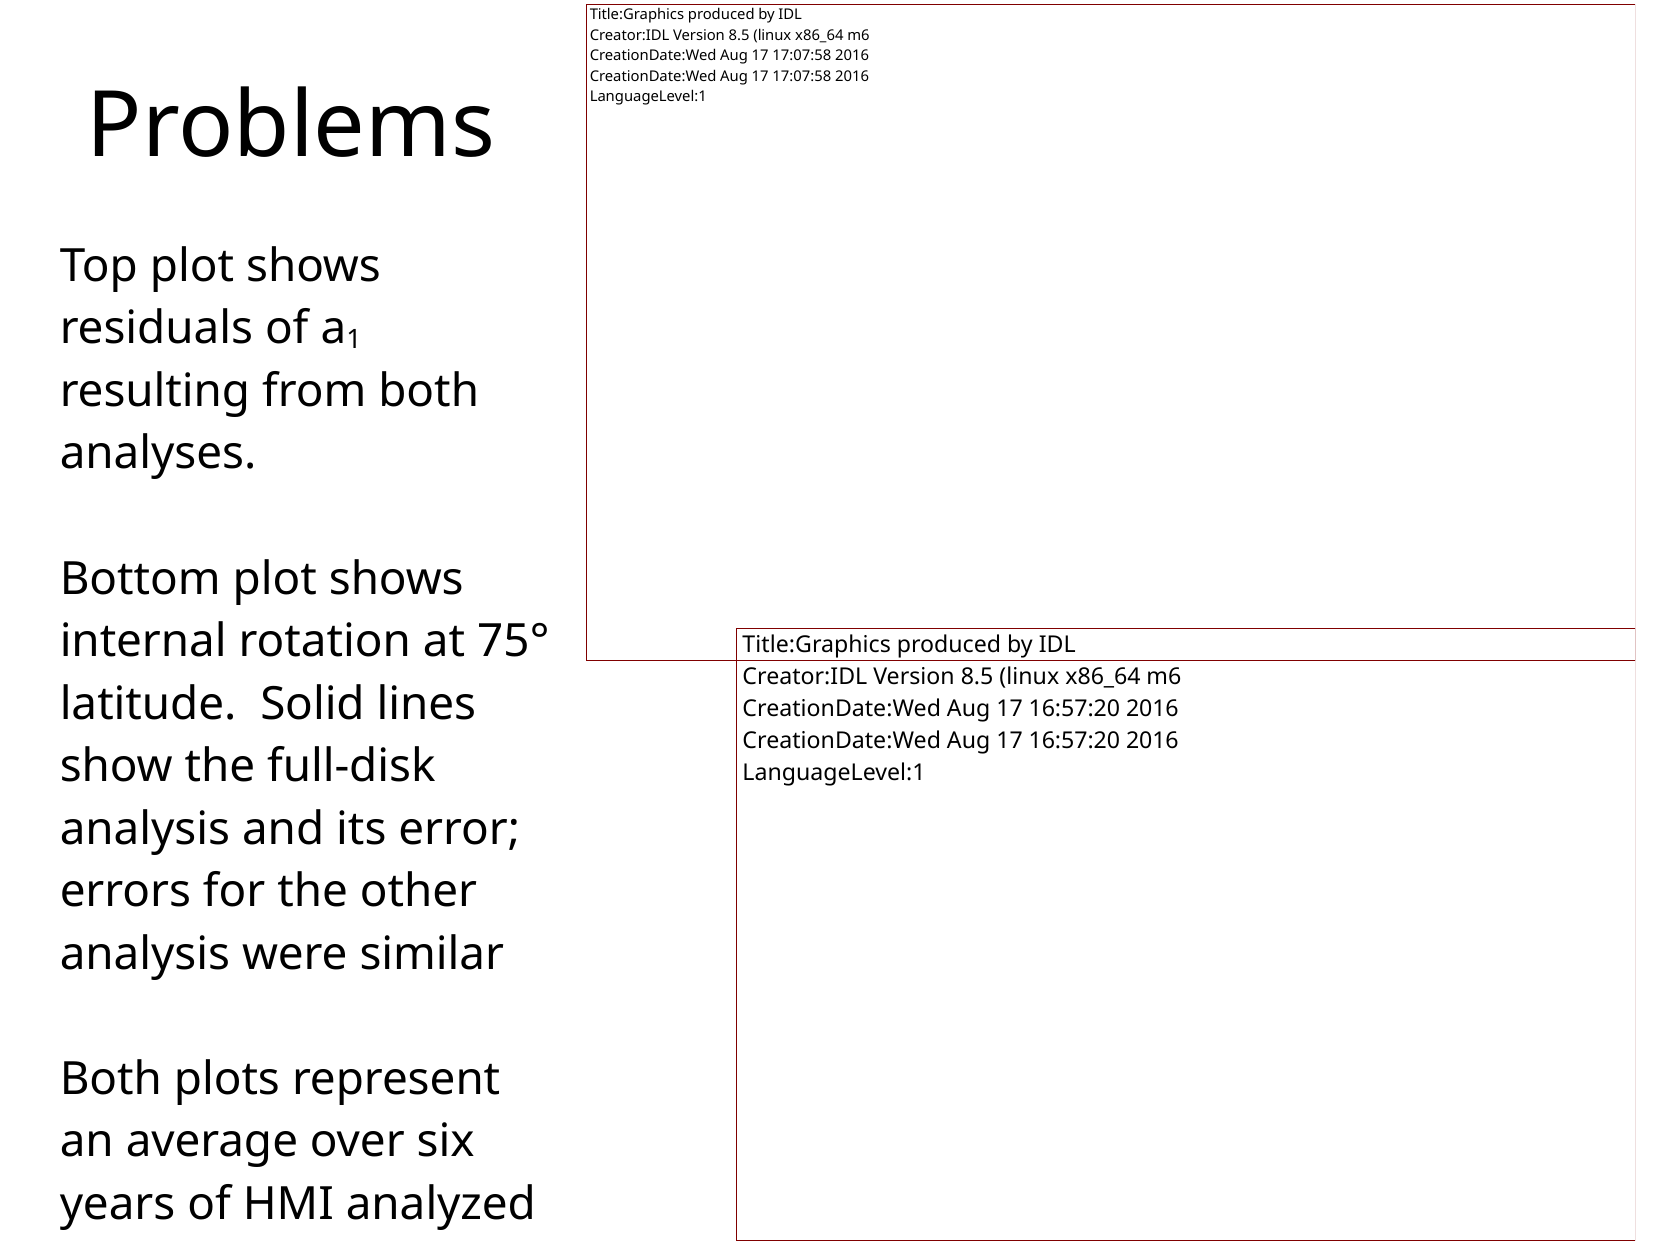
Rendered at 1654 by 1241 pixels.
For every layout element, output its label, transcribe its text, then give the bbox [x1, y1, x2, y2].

picture [585, 3, 1636, 1241]
title Problems [26, 17, 556, 226]
text_box Top plot shows residuals of a1 resulting from both analyses. Bottom plot shows internal rotation at 75° latitude. Solid lines show the full-disk analysis and its error; errors for the other analysis were similar Both plots represent an average over six years of HMI analyzed in 72-day timeseries. [45, 225, 571, 1141]
